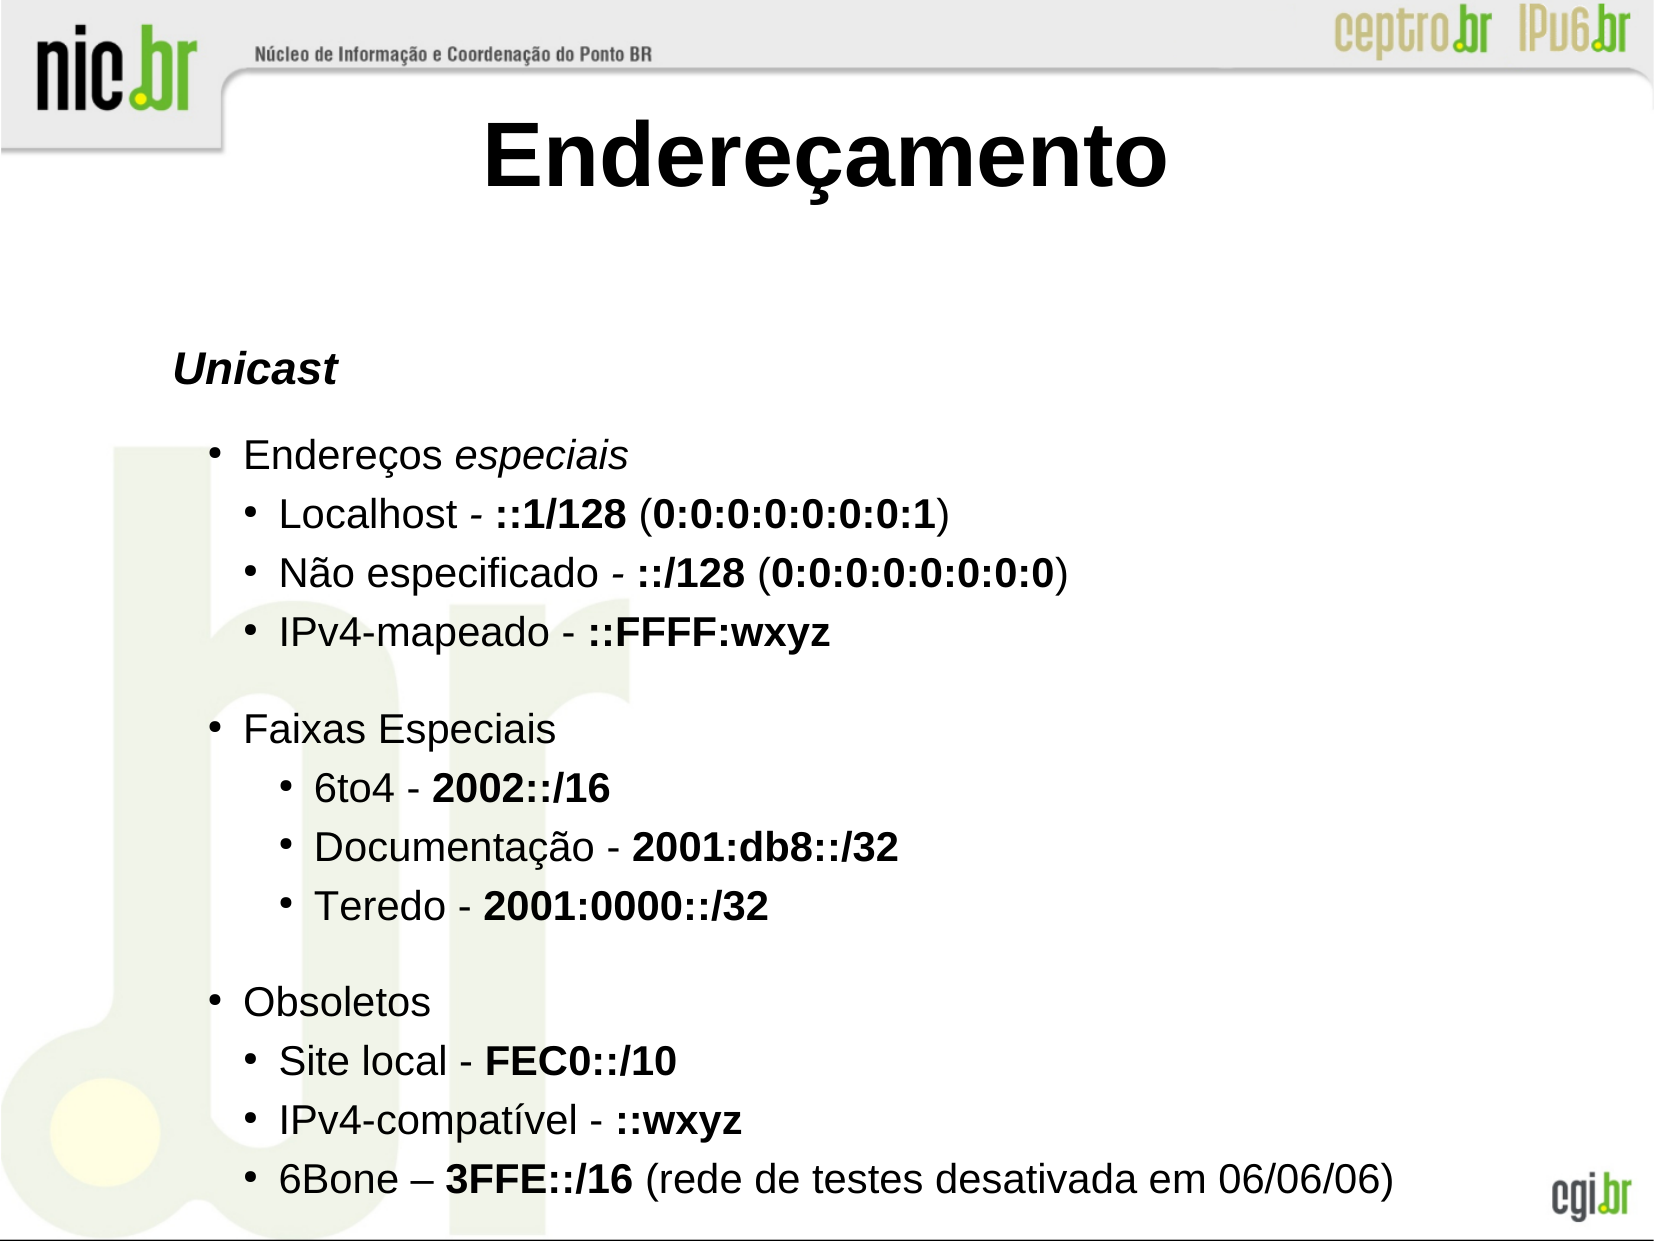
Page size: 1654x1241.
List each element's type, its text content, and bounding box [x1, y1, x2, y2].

picture [0, 0, 1654, 1241]
text_box Endereçamento [88, 97, 1565, 215]
text_box Unicast Endereços especiais Localhost - ::1/128 (0:0:0:0:0:0:0:1)‏ Não especificado - ::/128 (0:0:0:0:0:0:0:0)‏ IPv4-mapeado - ::FFFF:wxyz Faixas Especiais 6to4 - 2002::/16 Documentação - 2001:db8::/32 Teredo - 2001:0000::/32 Obsoletos Site local - FEC0::/10 IPv4-compatível - ::wxyz 6Bone – 3FFE::/16 (rede de testes desativada em 06/06/06)‏ [157, 336, 1497, 390]
